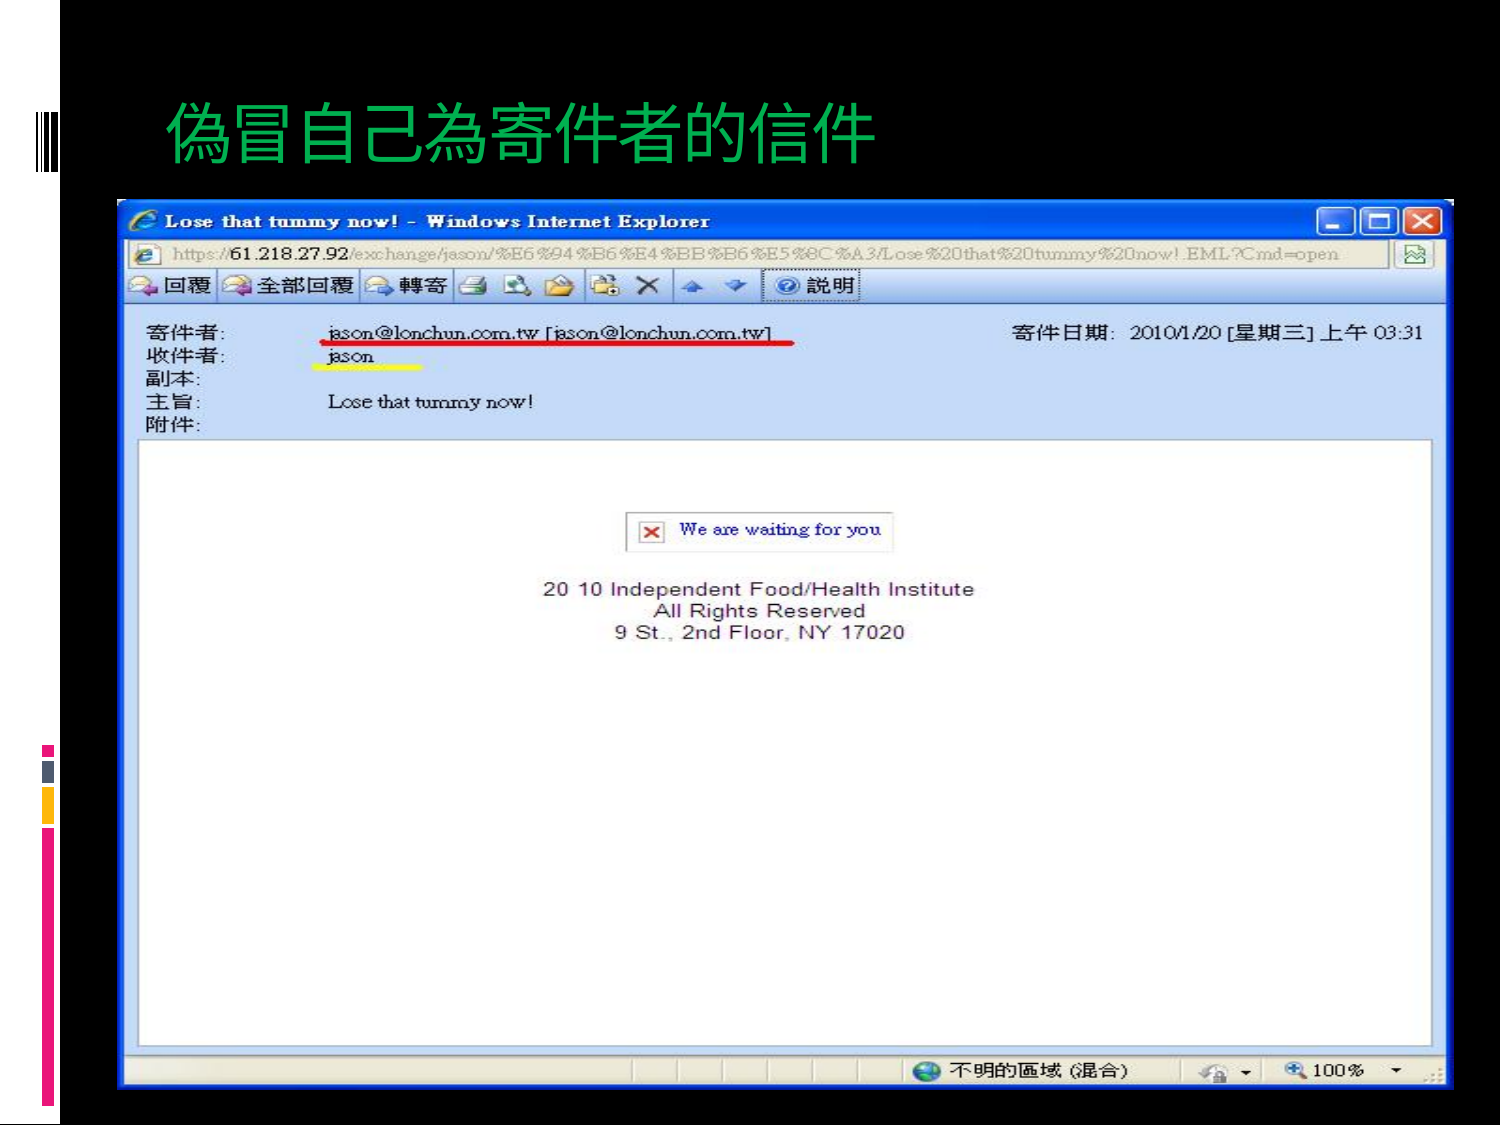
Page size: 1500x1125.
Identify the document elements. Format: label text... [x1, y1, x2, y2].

title 偽冒自己為寄件者的信件 [150, 84, 1426, 199]
picture [117, 199, 1454, 1090]
